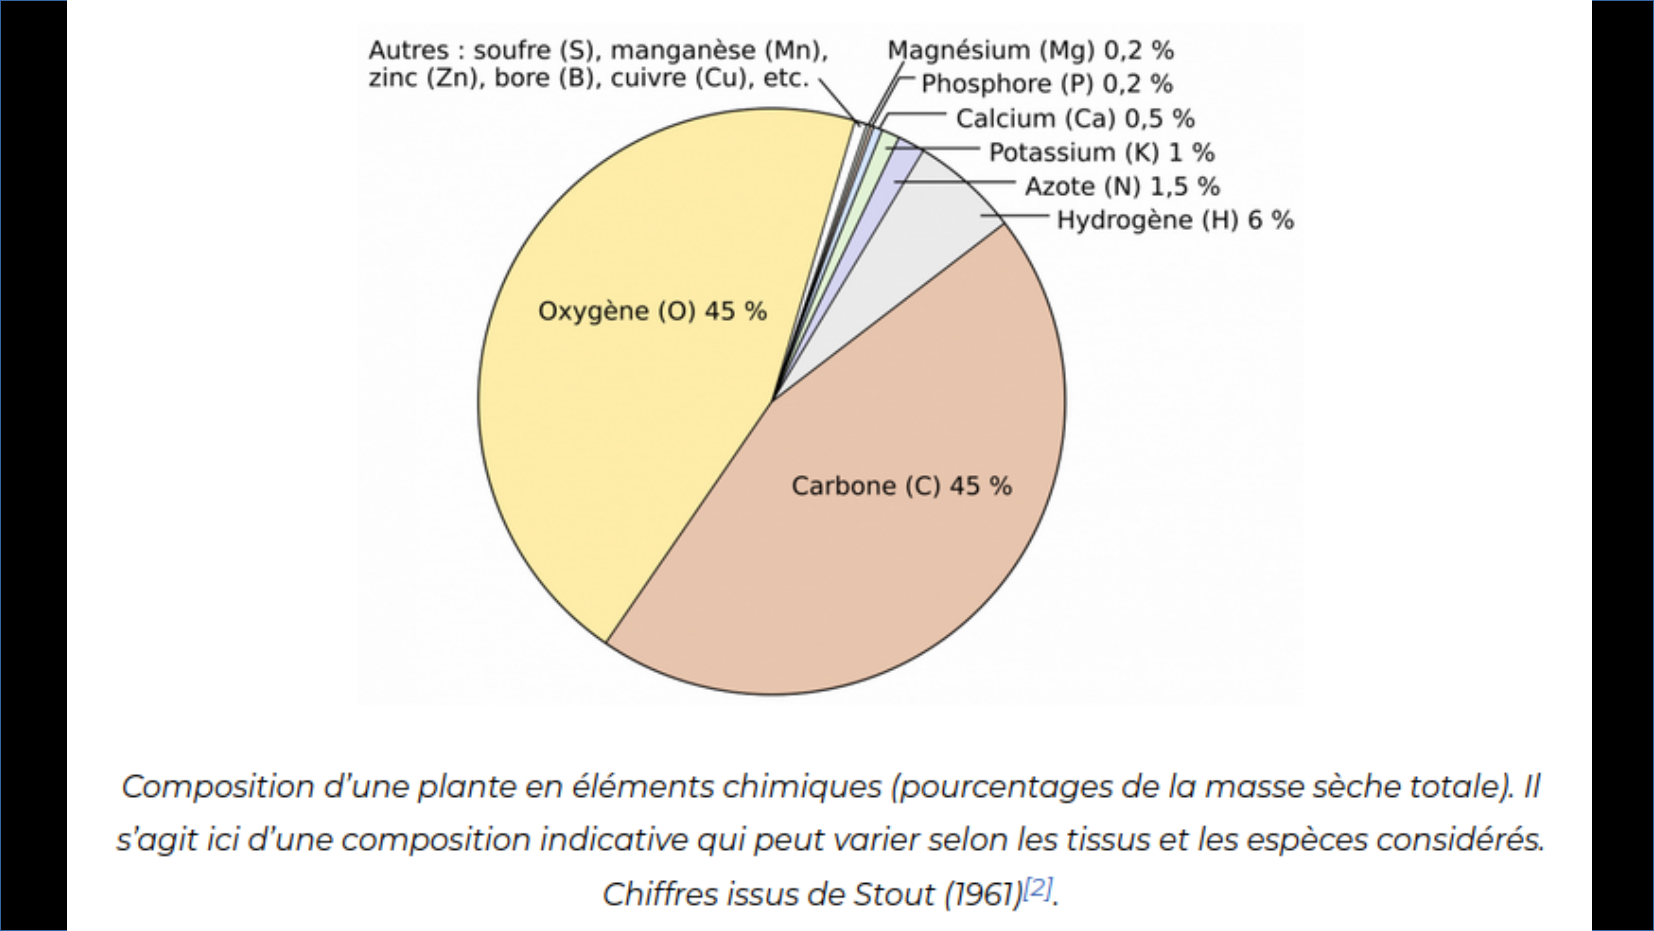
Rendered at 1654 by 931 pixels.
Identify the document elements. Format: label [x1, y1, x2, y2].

picture [67, 0, 1592, 931]
text_box [0, 0, 67, 931]
text_box [1592, 0, 1654, 931]
